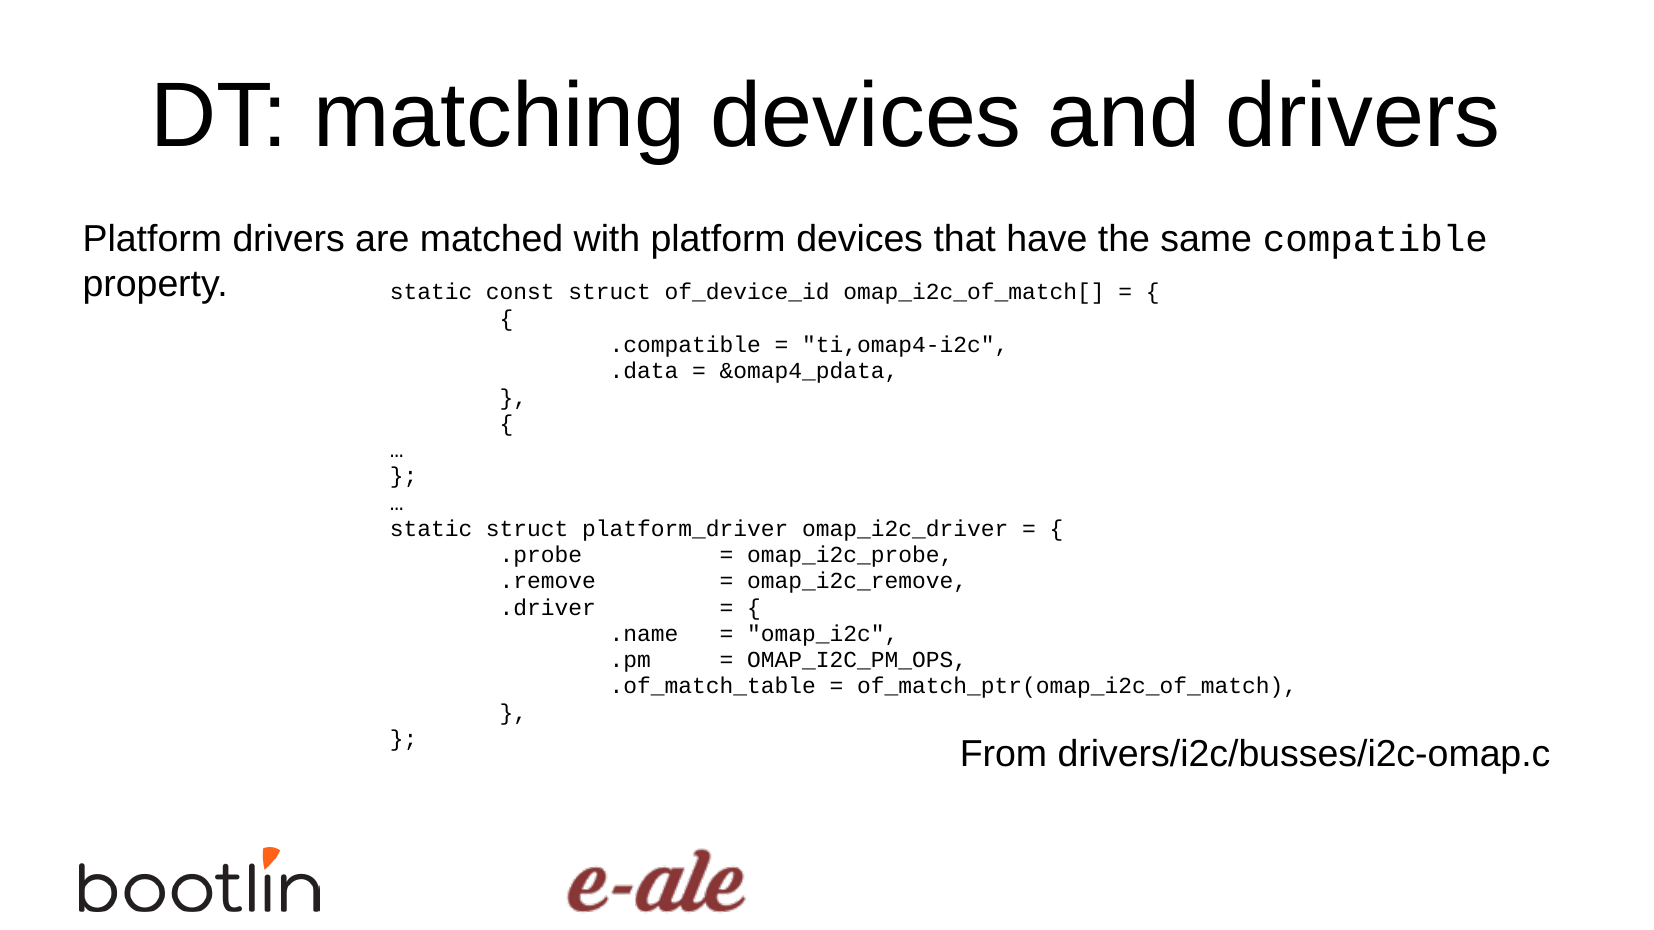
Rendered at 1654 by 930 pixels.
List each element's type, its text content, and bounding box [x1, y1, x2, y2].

text_box From drivers/i2c/busses/i2c-omap.c [945, 724, 1591, 782]
picture [565, 847, 749, 915]
title DT: matching devices and drivers [82, 37, 1571, 193]
picture [79, 847, 320, 912]
list Platform drivers are matched with platform devices that have the same compatible property. [82, 217, 1571, 757]
text_box static const struct of_device_id omap_i2c_of_match[] = { { .compatible = "ti,omap4-i2c", .data = &omap4_pdata, }, { … }; … static struct platform_driver omap_i2c_driver = { .probe = omap_i2c_probe, .remove = omap_i2c_remove, .driver = { .name = "omap_i2c", .pm = OMAP_I2C_PM_OPS, .of_match_table = of_match_ptr(omap_i2c_of_match), }, }; [375, 273, 1321, 788]
